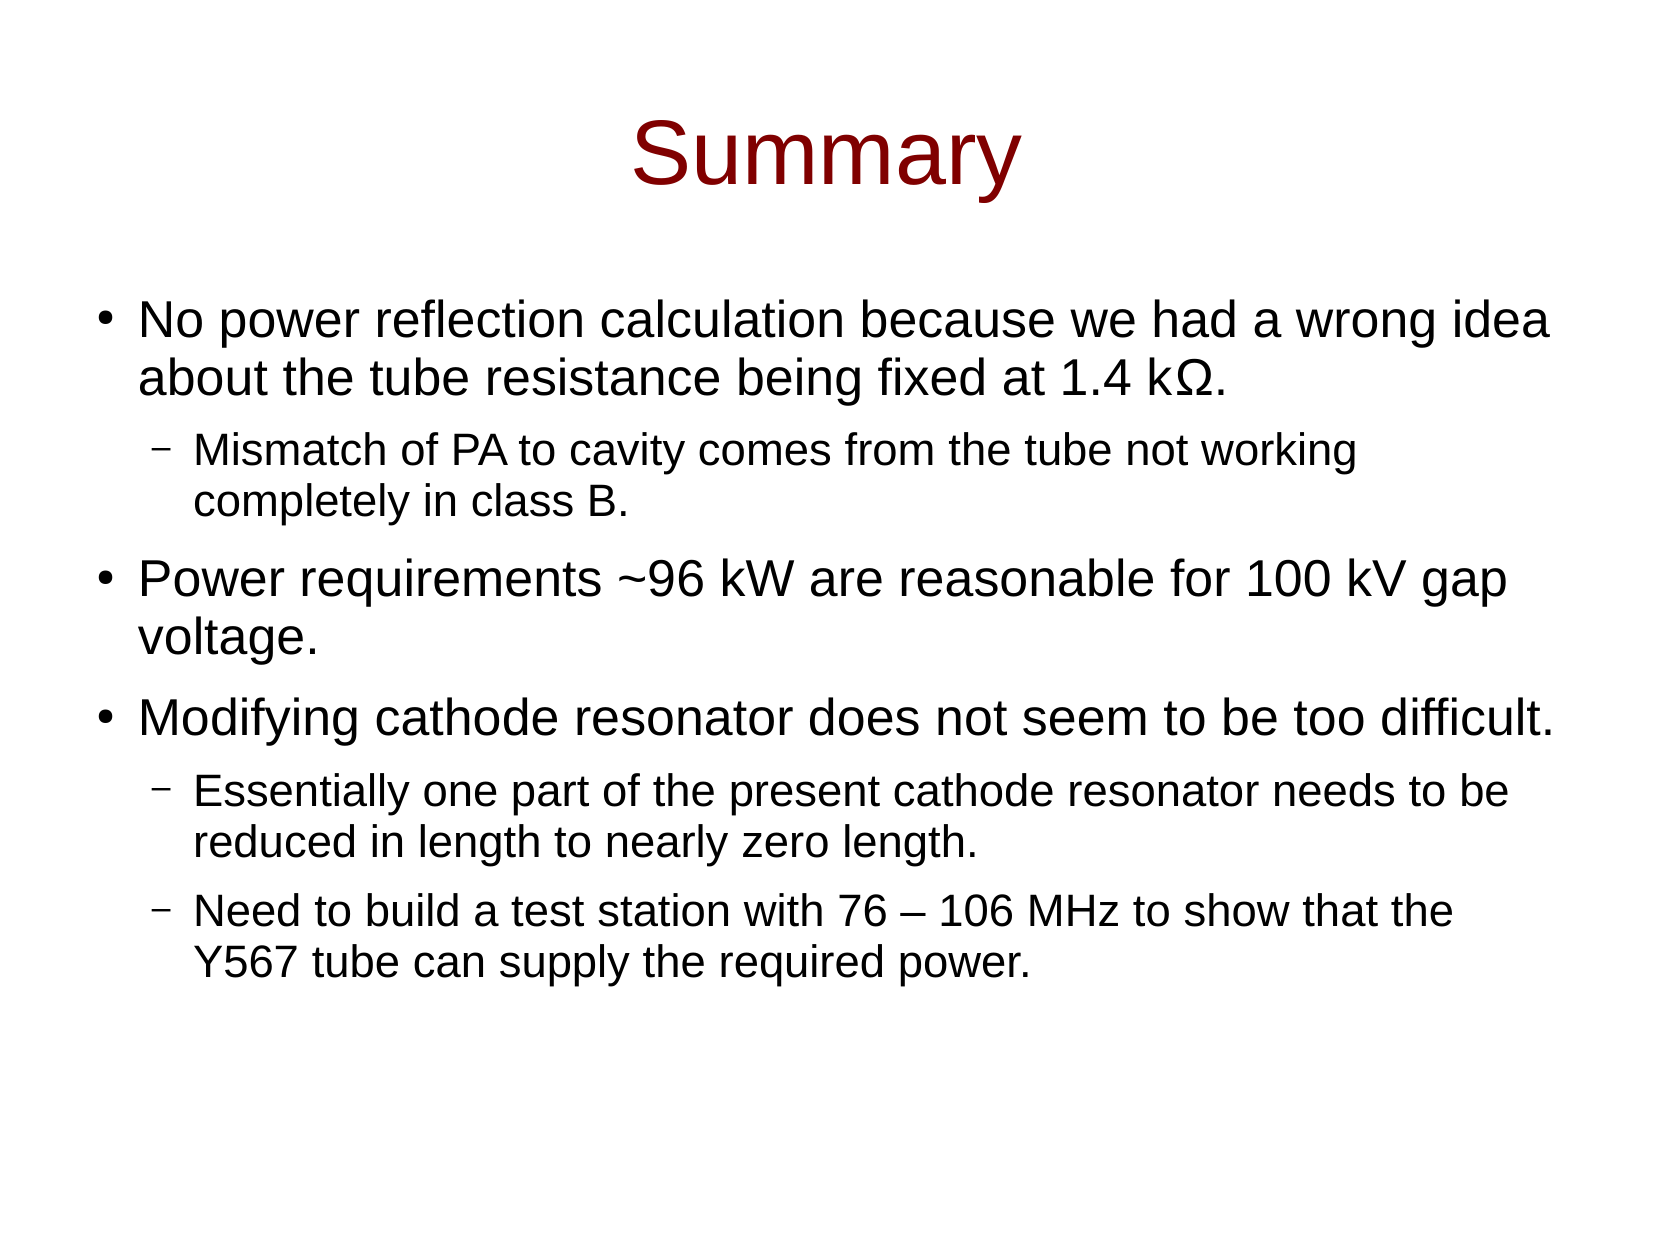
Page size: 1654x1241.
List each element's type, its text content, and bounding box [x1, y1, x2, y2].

title Summary [82, 49, 1571, 257]
list No power reflection calculation because we had a wrong idea about the tube resistance being fixed at 1.4 kΩ. Mismatch of PA to cavity comes from the tube not working completely in class B. Power requirements ~96 kW are reasonable for 100 kV gap voltage. Modifying cathode resonator does not seem to be too difficult. Essentially one part of the present cathode resonator needs to be reduced in length to nearly zero length. Need to build a test station with 76 – 106 MHz to show that the Y567 tube can supply the required power. [82, 290, 1571, 1010]
